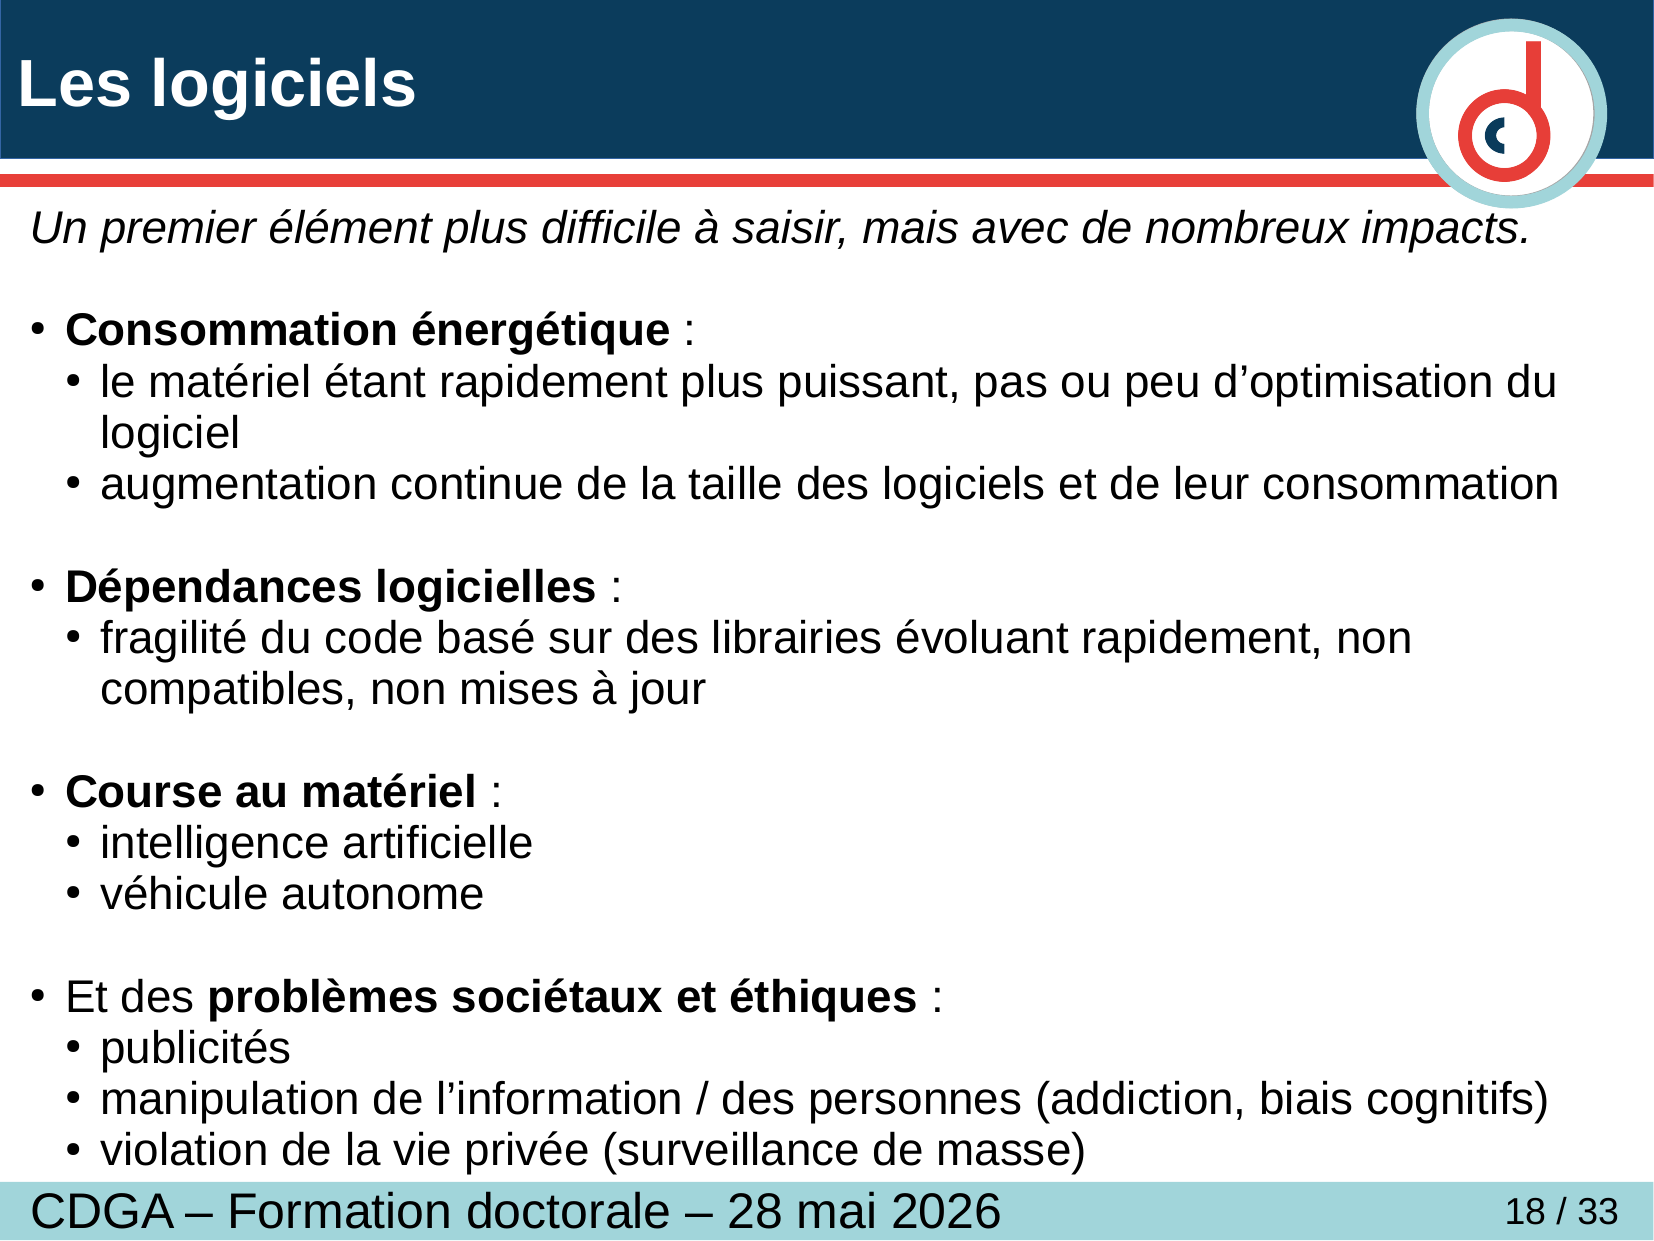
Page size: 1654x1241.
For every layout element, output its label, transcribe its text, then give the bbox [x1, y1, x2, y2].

title Les logiciels [17, 11, 1412, 159]
subtitle Un premier élément plus difficile à saisir, mais avec de nombreux impacts. Consommation énergétique : le matériel étant rapidement plus puissant, pas ou peu d’optimisation du logiciel augmentation continue de la taille des logiciels et de leur consommation Dépendances logicielles : fragilité du code basé sur des librairies évoluant rapidement, non compatibles, non mises à jour Course au matériel : intelligence artificielle véhicule autonome Et des problèmes sociétaux et éthiques : publicités manipulation de l’information / des personnes (addiction, biais cognitifs) violation de la vie privée (surveillance de masse) [29, 201, 1625, 1176]
